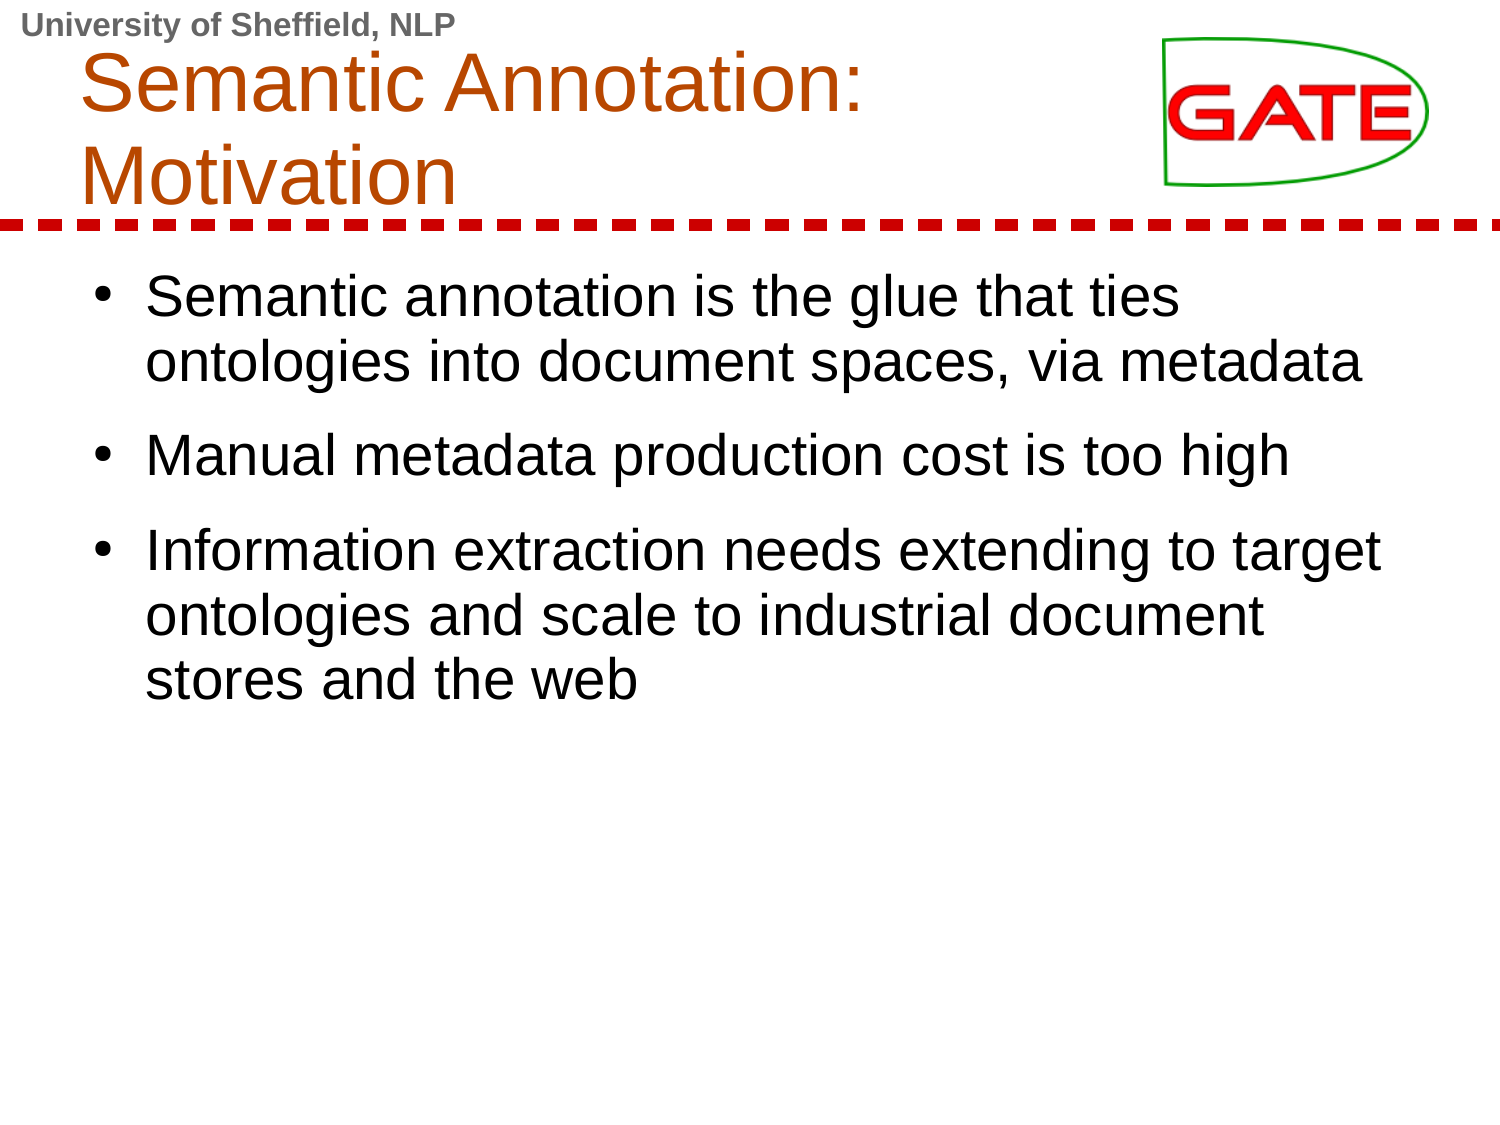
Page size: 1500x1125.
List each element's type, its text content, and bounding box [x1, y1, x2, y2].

picture [1162, 37, 1429, 187]
list Semantic annotation is the glue that ties ontologies into document spaces, via metadata Manual metadata production cost is too high Information extraction needs extending to target ontologies and scale to industrial document stores and the web [75, 263, 1425, 1006]
title Semantic Annotation: Motivation [79, 36, 1149, 223]
